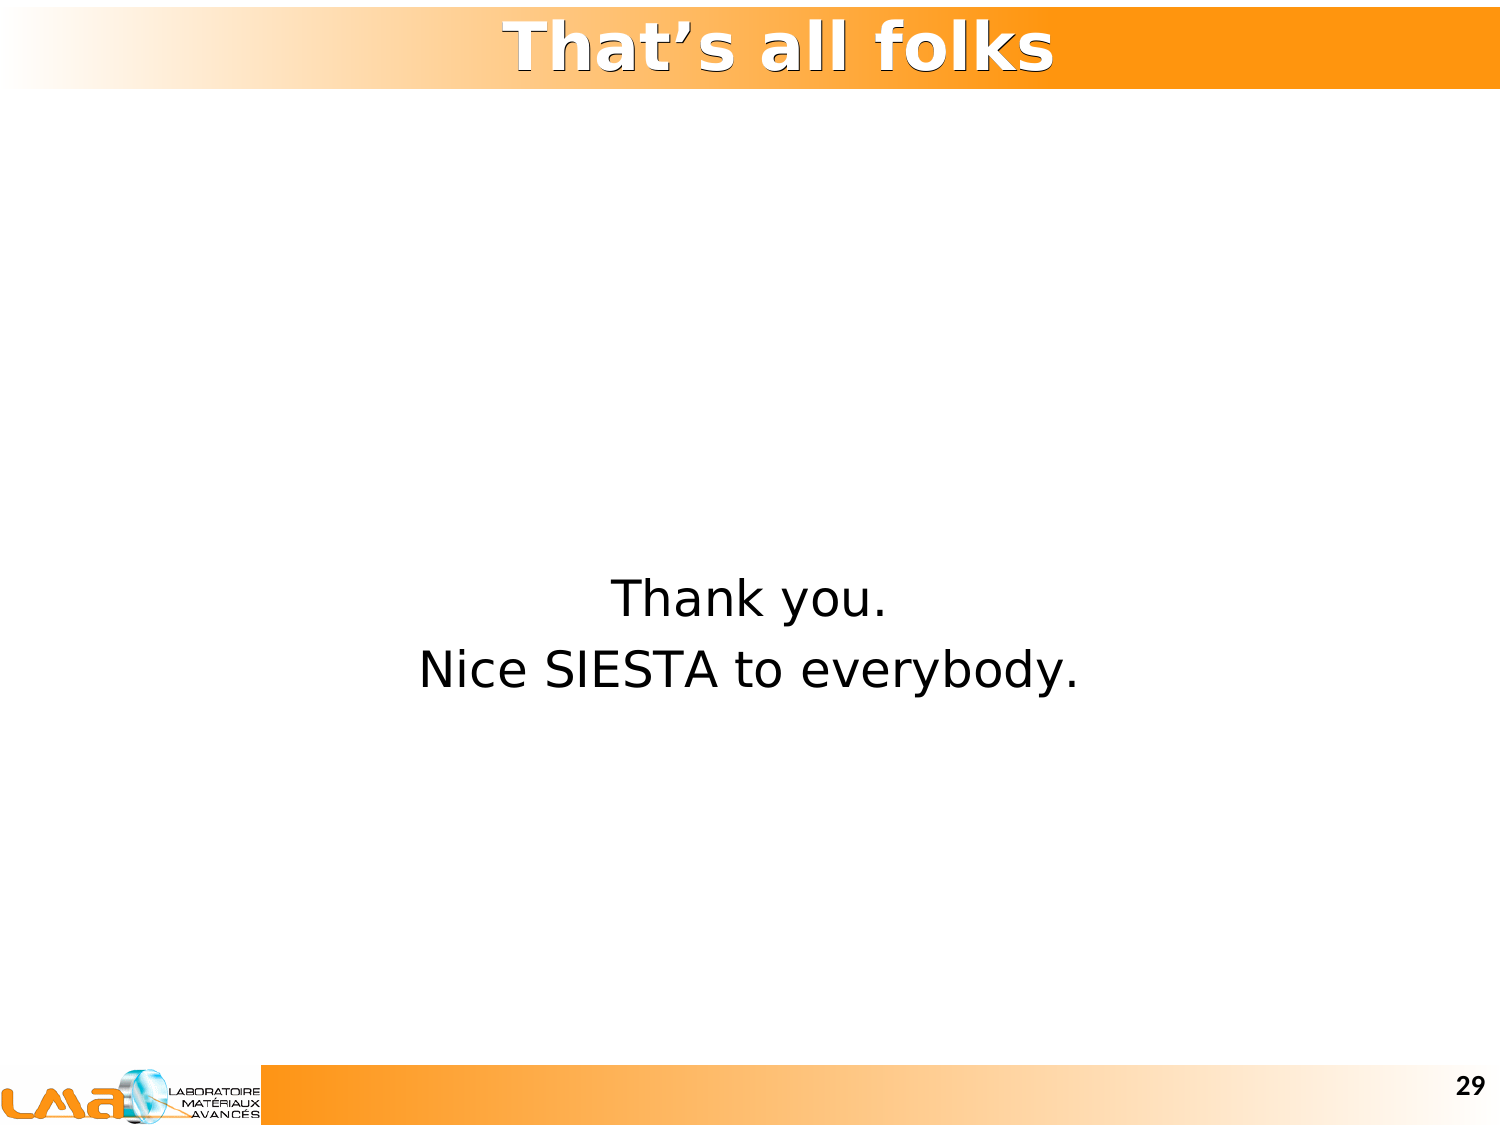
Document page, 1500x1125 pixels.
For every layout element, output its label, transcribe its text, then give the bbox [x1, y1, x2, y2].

title That’s all folks [0, 7, 1500, 89]
subtitle Thank you. Nice SIESTA to everybody. [75, 263, 1425, 1006]
picture [0, 1065, 261, 1125]
